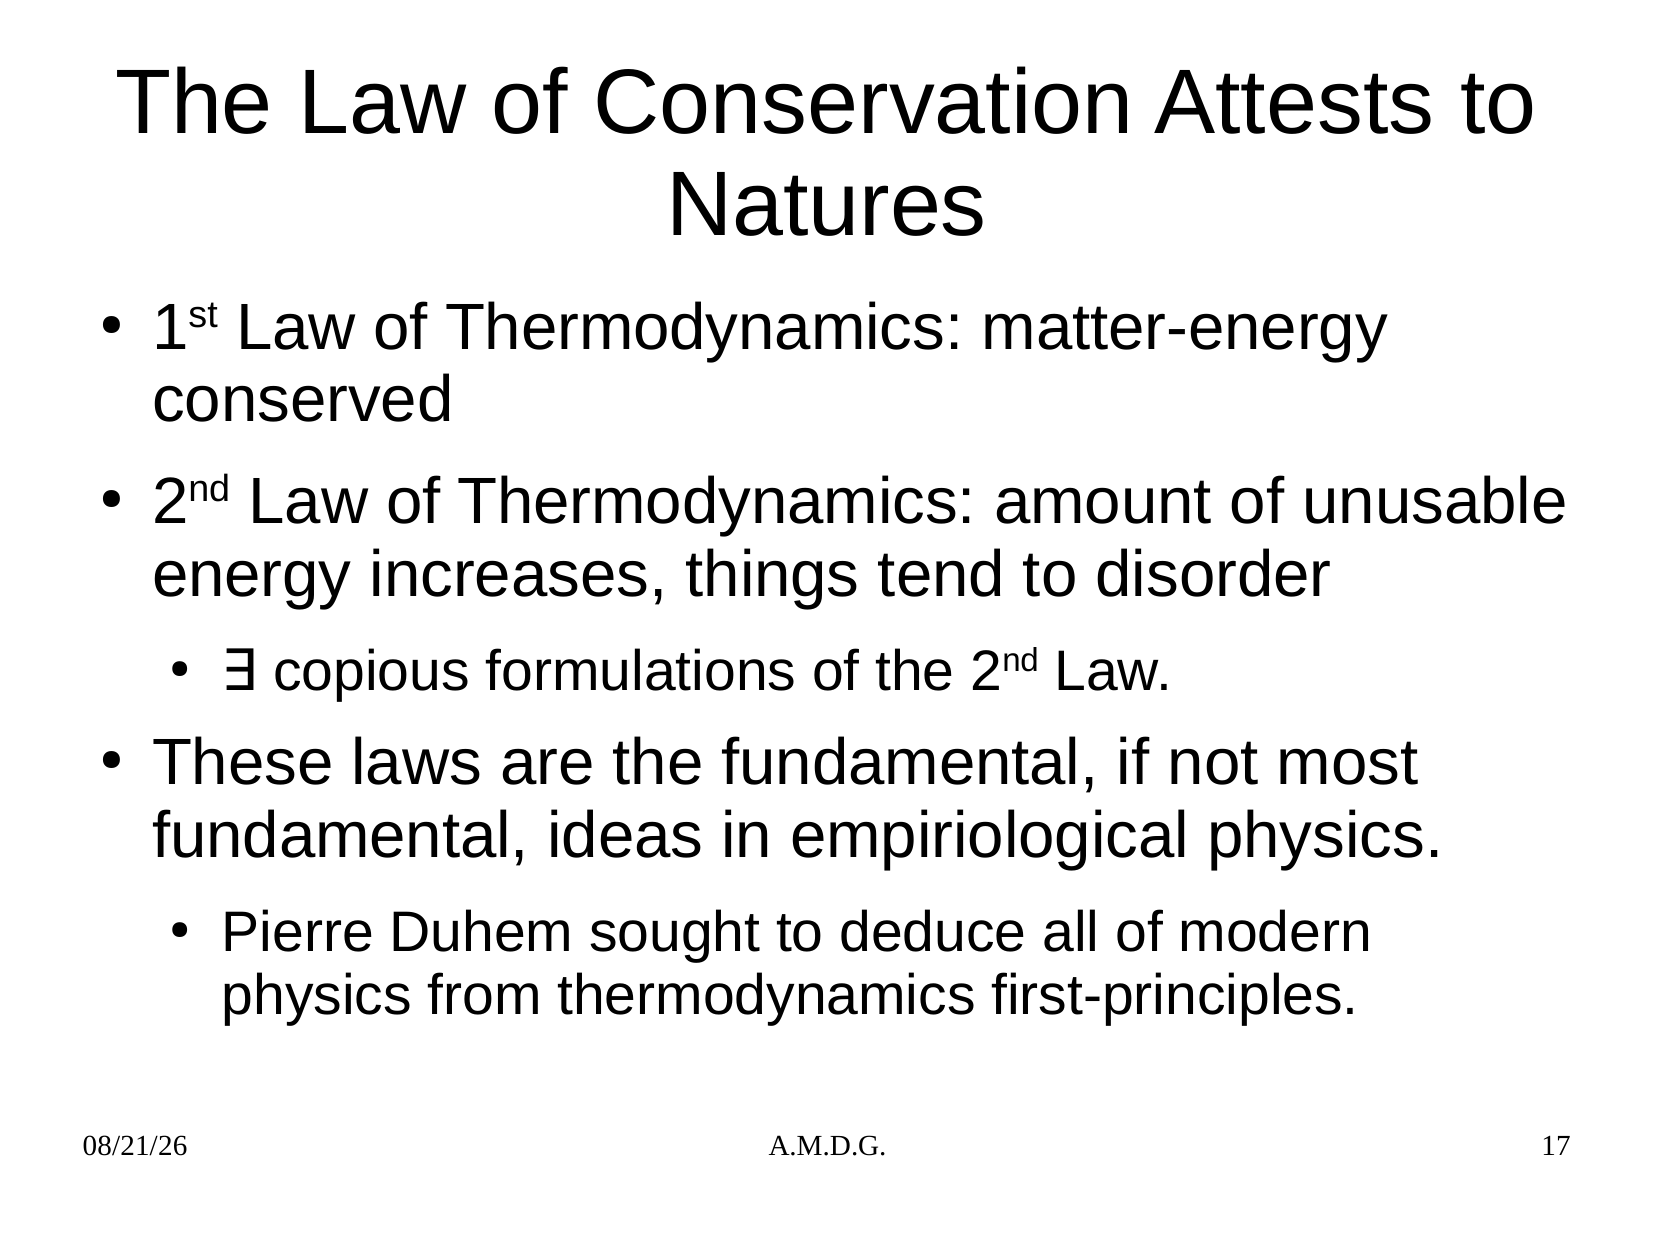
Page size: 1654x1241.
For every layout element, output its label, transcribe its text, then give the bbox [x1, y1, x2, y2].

list 1st Law of Thermodynamics: matter-energy conserved 2nd Law of Thermodynamics: amount of unusable energy increases, things tend to disorder ∃ copious formulations of the 2nd Law. These laws are the fundamental, if not most fundamental, ideas in empiriological physics. Pierre Duhem sought to deduce all of modern physics from thermodynamics first-principles. [82, 290, 1571, 1109]
title The Law of Conservation Attests to Natures [82, 49, 1571, 257]
